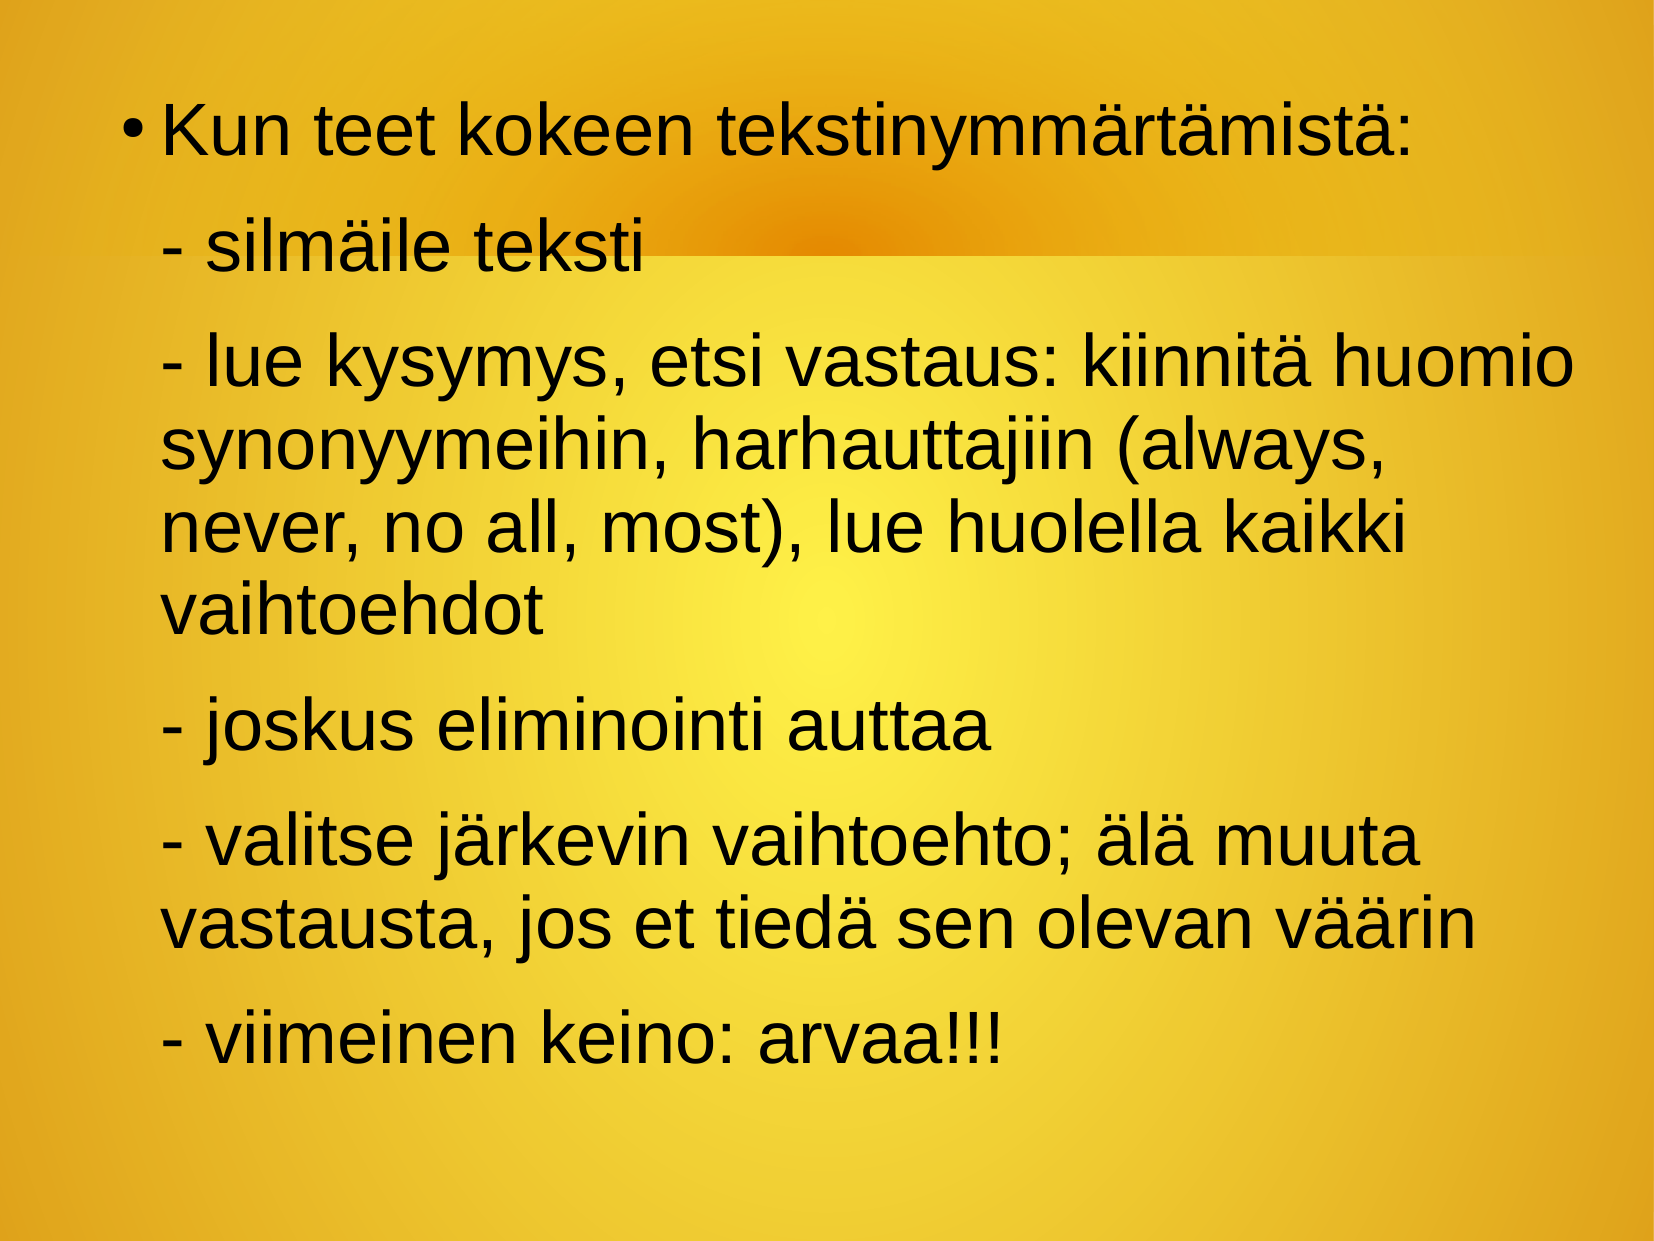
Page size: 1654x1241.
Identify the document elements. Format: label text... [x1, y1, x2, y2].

list Kun teet kokeen tekstinymmärtämistä: - silmäile teksti - lue kysymys, etsi vastaus: kiinnitä huomio synonyymeihin, harhauttajiin (always, never, no all, most), lue huolella kaikki vaihtoehdot - joskus eliminointi auttaa - valitse järkevin vaihtoehto; älä muuta vastausta, jos et tiedä sen olevan väärin - viimeinen keino: arvaa!!! [106, 88, 1595, 1093]
